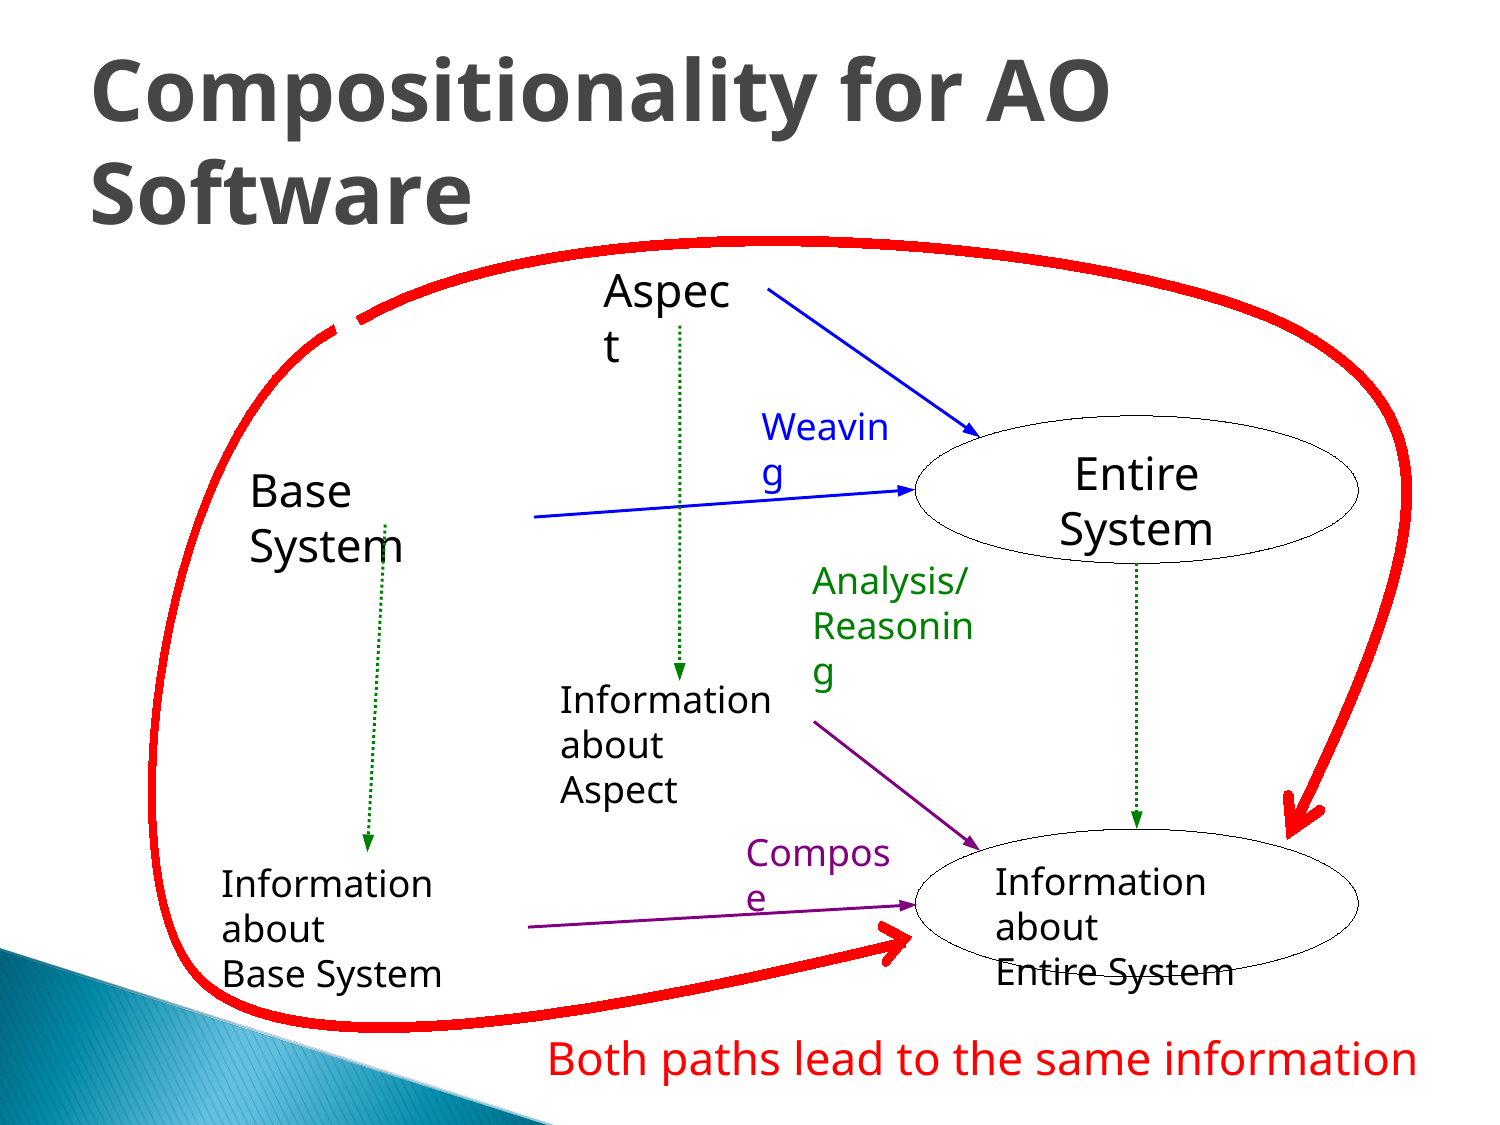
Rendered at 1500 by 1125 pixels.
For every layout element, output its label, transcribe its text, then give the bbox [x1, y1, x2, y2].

text_box [148, 324, 912, 1033]
text_box [356, 236, 1412, 840]
text_box Aspect [588, 253, 759, 324]
text_box Information about Entire System [915, 829, 1359, 977]
text_box Weaving [746, 395, 923, 456]
text_box Both paths lead to the same information [531, 1022, 1483, 1093]
text_box Information about Base System [206, 852, 529, 958]
text_box Base System [234, 454, 535, 525]
text_box Analysis/ Reasoning [797, 549, 1007, 655]
text_box Information about Aspect [545, 669, 795, 774]
title Compositionality for AO Software [75, 20, 1426, 257]
text_box Compose [730, 821, 922, 882]
title Compositionality for AO Software [636, 246, 965, 257]
text_box Entire System [915, 415, 1359, 564]
